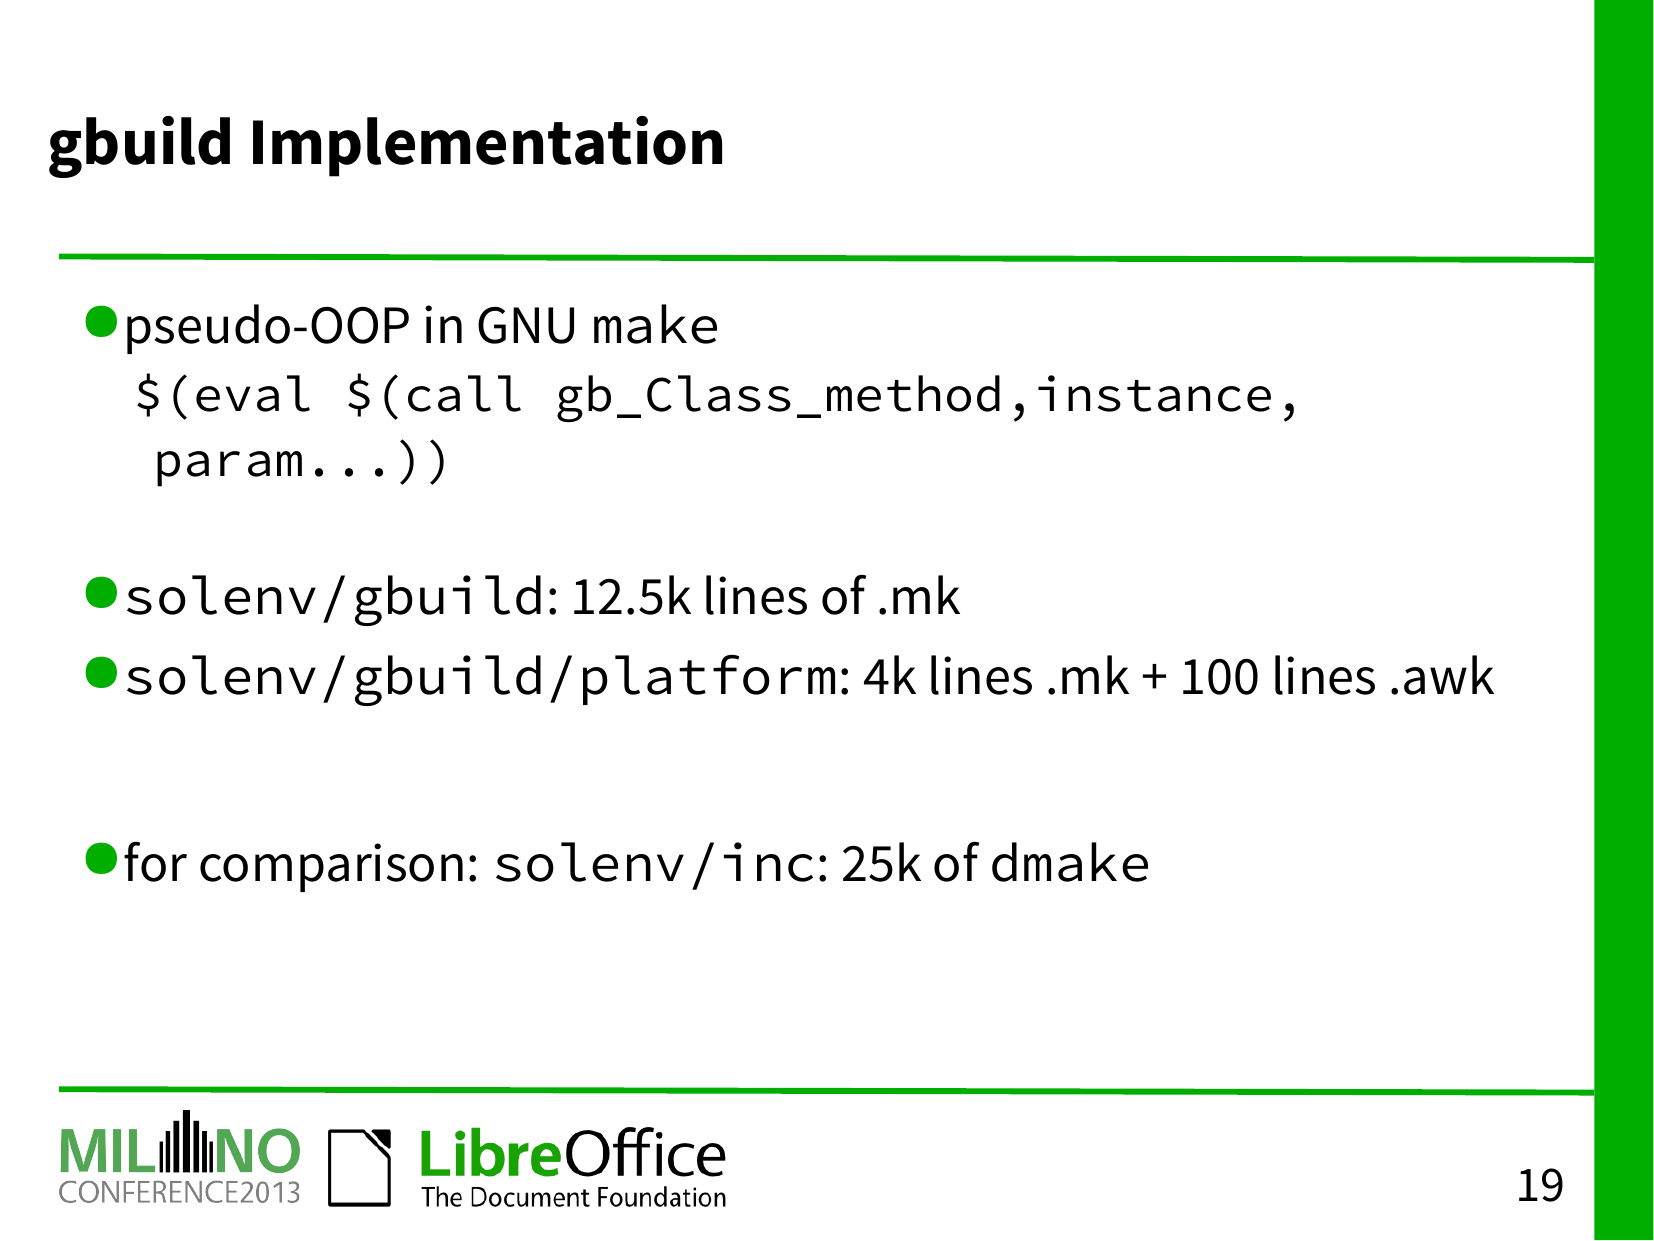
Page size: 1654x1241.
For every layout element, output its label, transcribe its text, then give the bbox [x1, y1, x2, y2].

title gbuild Implementation [47, 66, 1583, 215]
picture [59, 1093, 756, 1241]
list pseudo-OOP in GNU make $(eval $(call gb_Class_method,instance, param...)) solenv/gbuild: 12.5k lines of .mk solenv/gbuild/platform: 4k lines .mk + 100 lines .awk for comparison: solenv/inc: 25k of dmake [35, 290, 1524, 1010]
